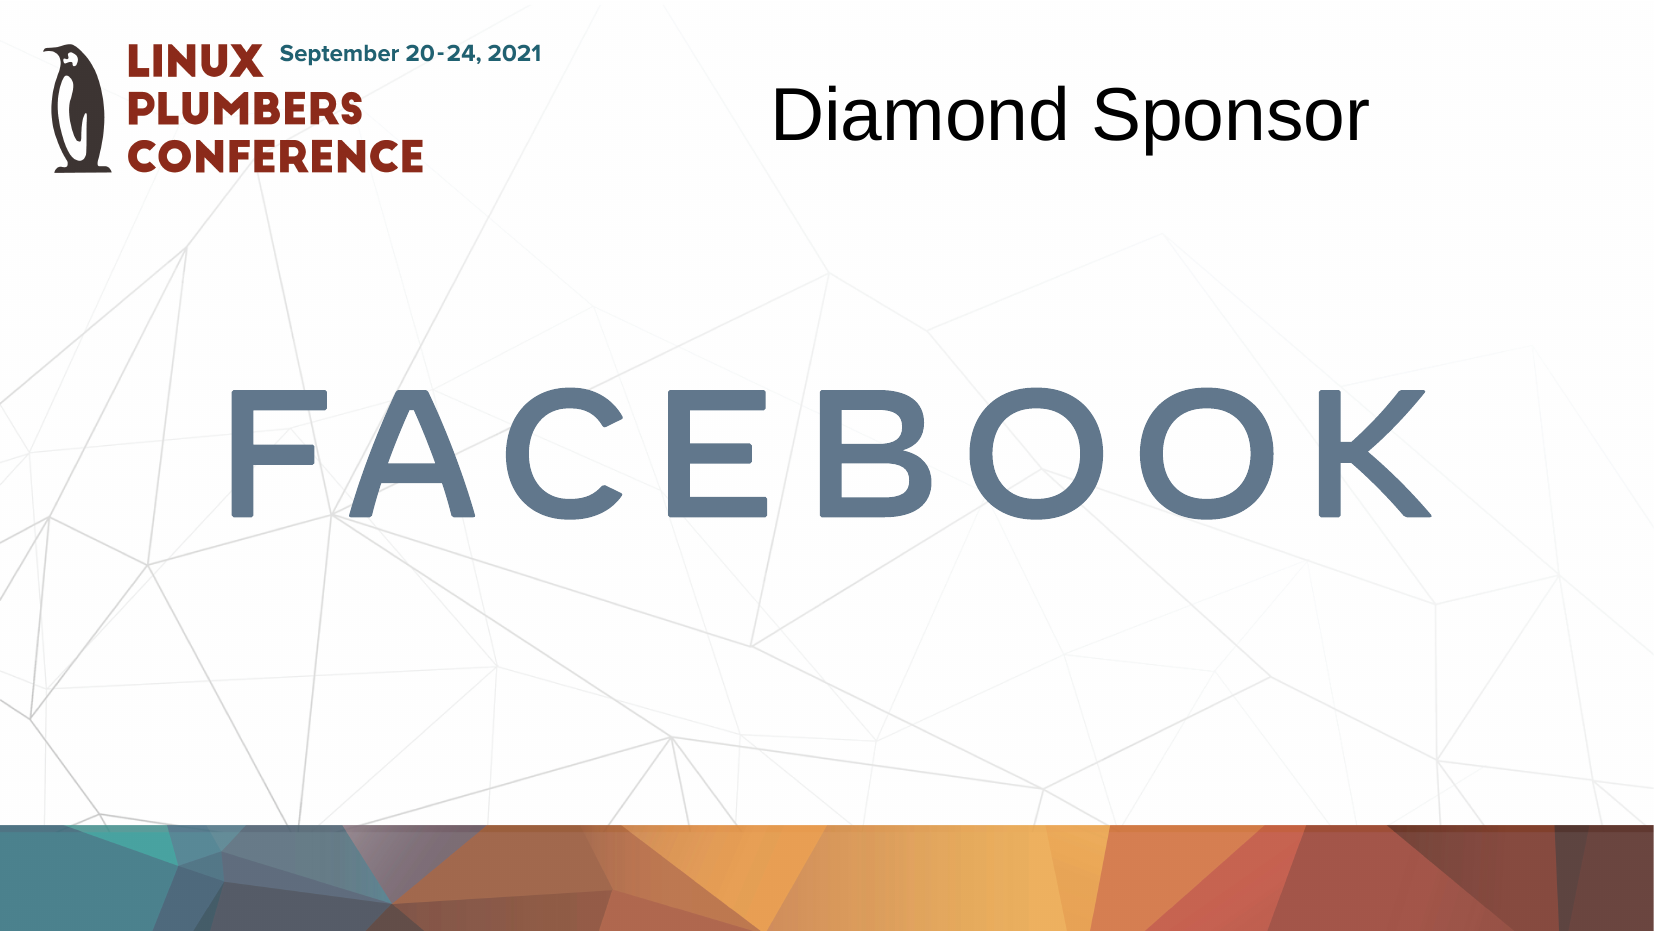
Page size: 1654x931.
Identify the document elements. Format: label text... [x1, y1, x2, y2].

picture [0, 1, 1654, 931]
title Diamond Sponsor [570, 37, 1571, 193]
